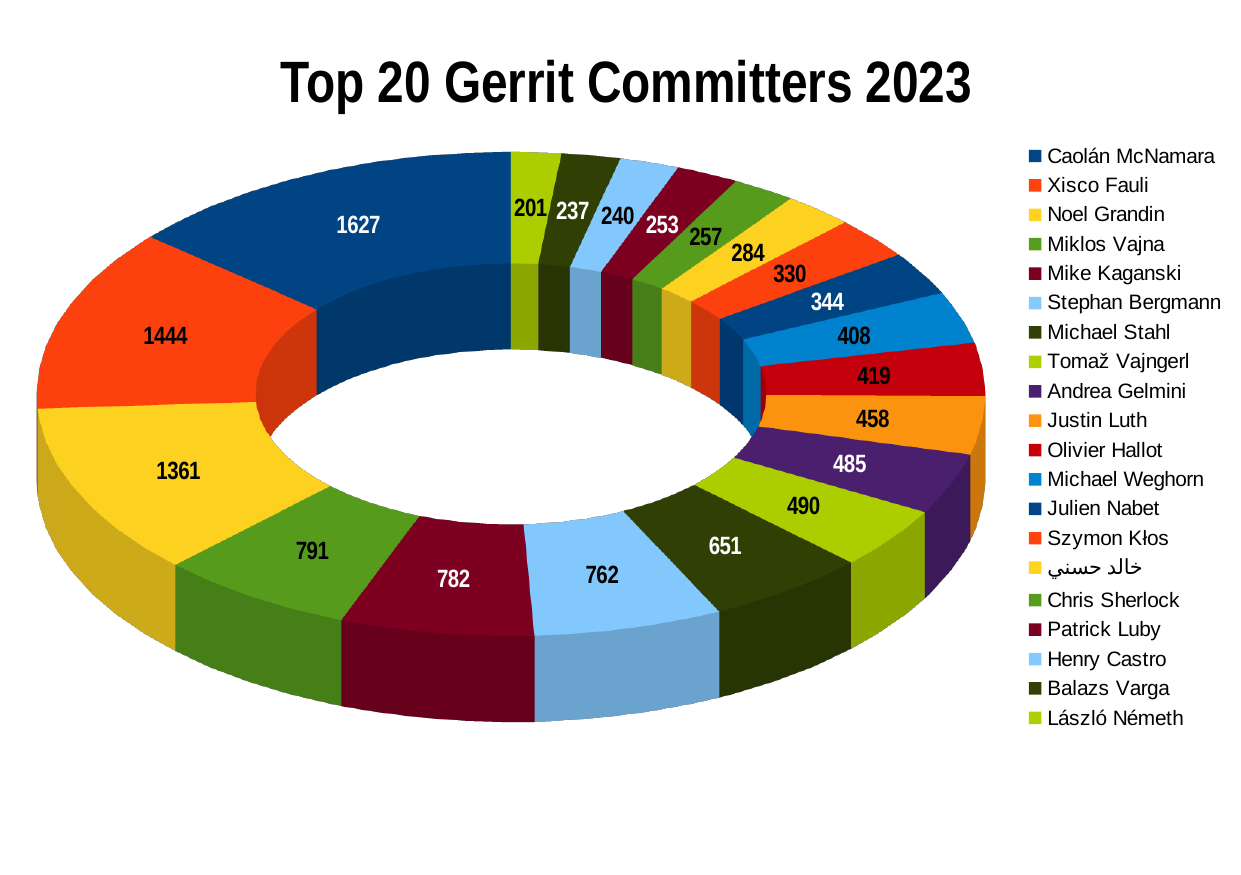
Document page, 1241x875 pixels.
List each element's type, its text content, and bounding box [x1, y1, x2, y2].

chart [0, 0, 1241, 874]
text_box Top 20 Gerrit Committers 2023 [265, 40, 988, 110]
